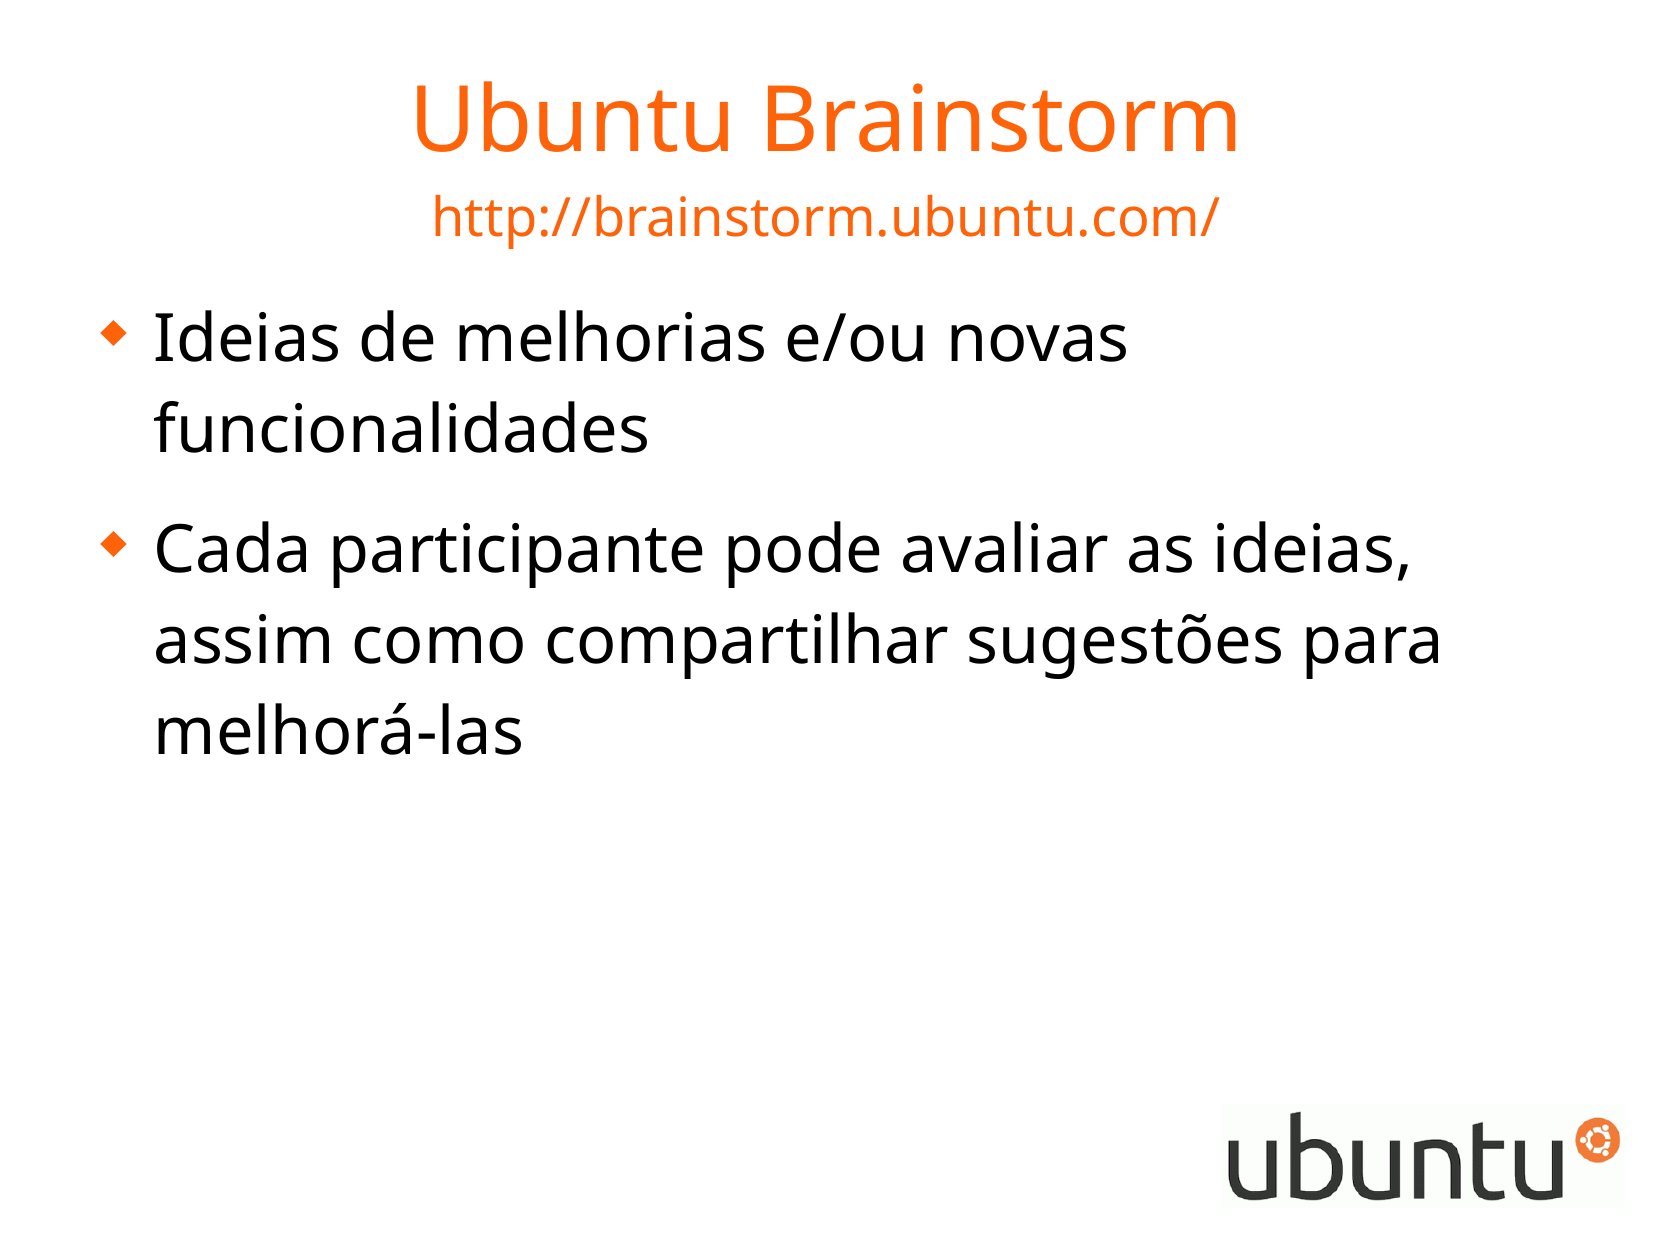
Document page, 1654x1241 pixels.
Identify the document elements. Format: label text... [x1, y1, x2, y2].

title Ubuntu Brainstorm http://brainstorm.ubuntu.com/ [82, 56, 1571, 250]
picture [1222, 1104, 1625, 1208]
list Ideias de melhorias e/ou novas funcionalidades Cada participante pode avaliar as ideias, assim como compartilhar sugestões para melhorá-las [82, 290, 1571, 1109]
